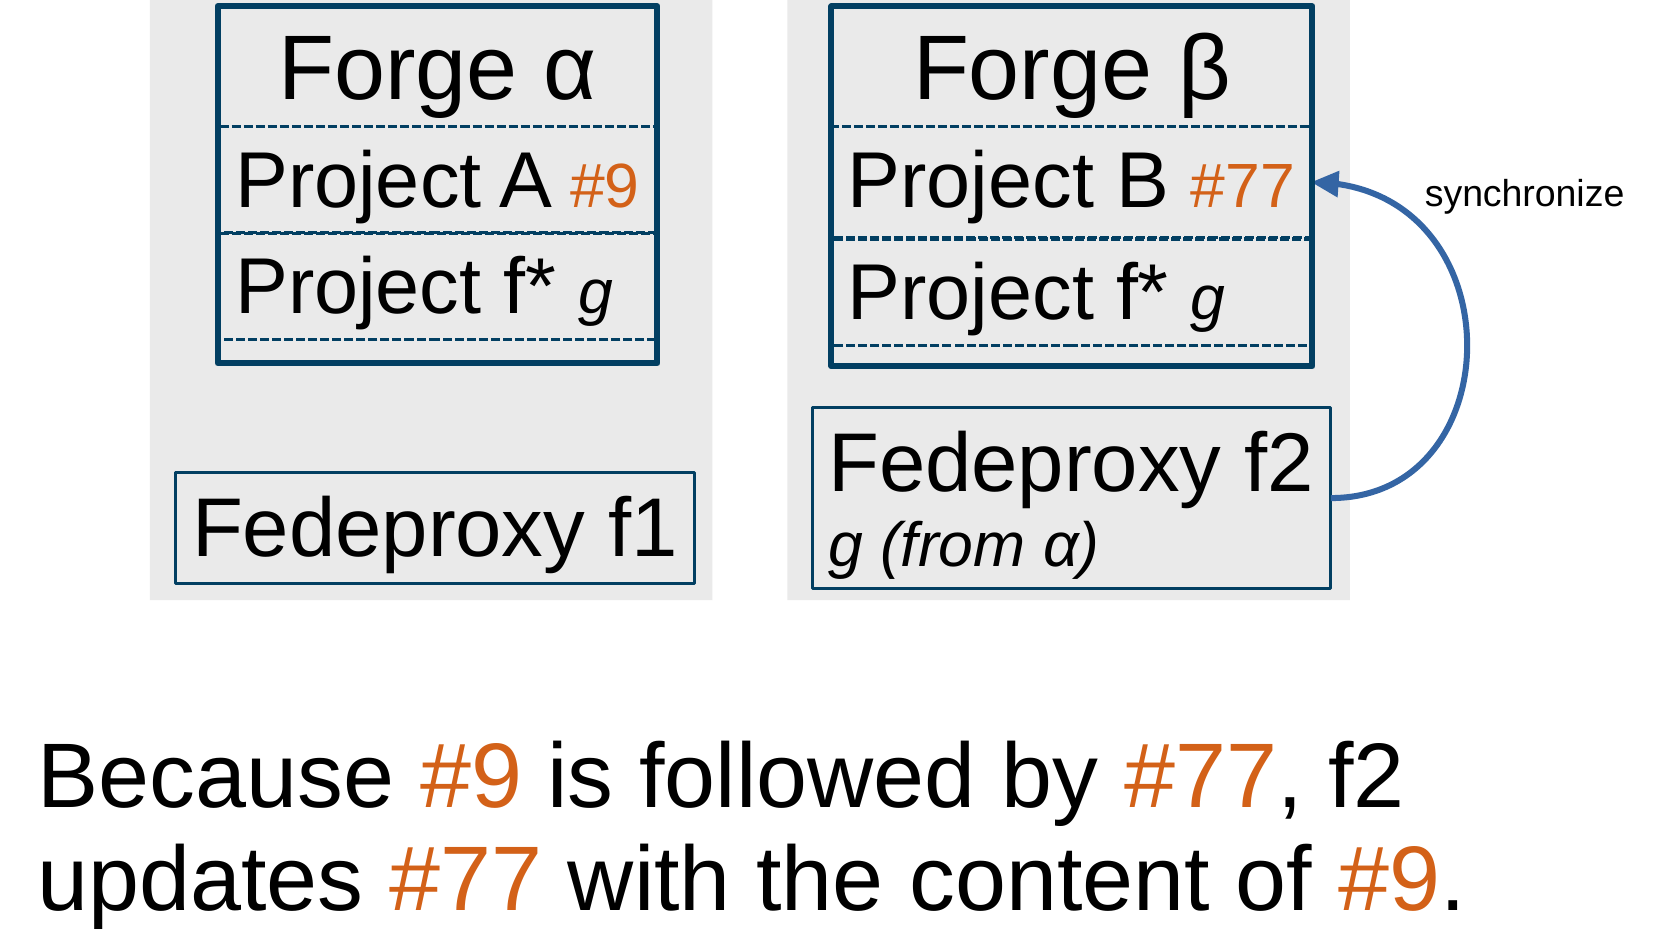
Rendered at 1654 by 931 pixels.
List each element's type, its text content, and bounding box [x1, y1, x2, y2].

text_box [787, 0, 1350, 601]
text_box Fedeproxy f2 g (from α) [812, 407, 1331, 589]
text_box Forge α [217, 6, 658, 364]
text_box Forge β [831, 346, 1313, 367]
text_box Forge β [831, 6, 1313, 126]
text_box [149, 0, 713, 601]
text_box Project f* g [219, 233, 656, 340]
text_box Fedeproxy f1 [175, 472, 695, 584]
title Because #9 is followed by #77, f2 updates #77 with the content of #9. [37, 622, 1650, 931]
text_box Project f* g [831, 238, 1313, 346]
text_box Project A #9 [219, 126, 657, 233]
text_box Project B #77 [831, 126, 1312, 238]
